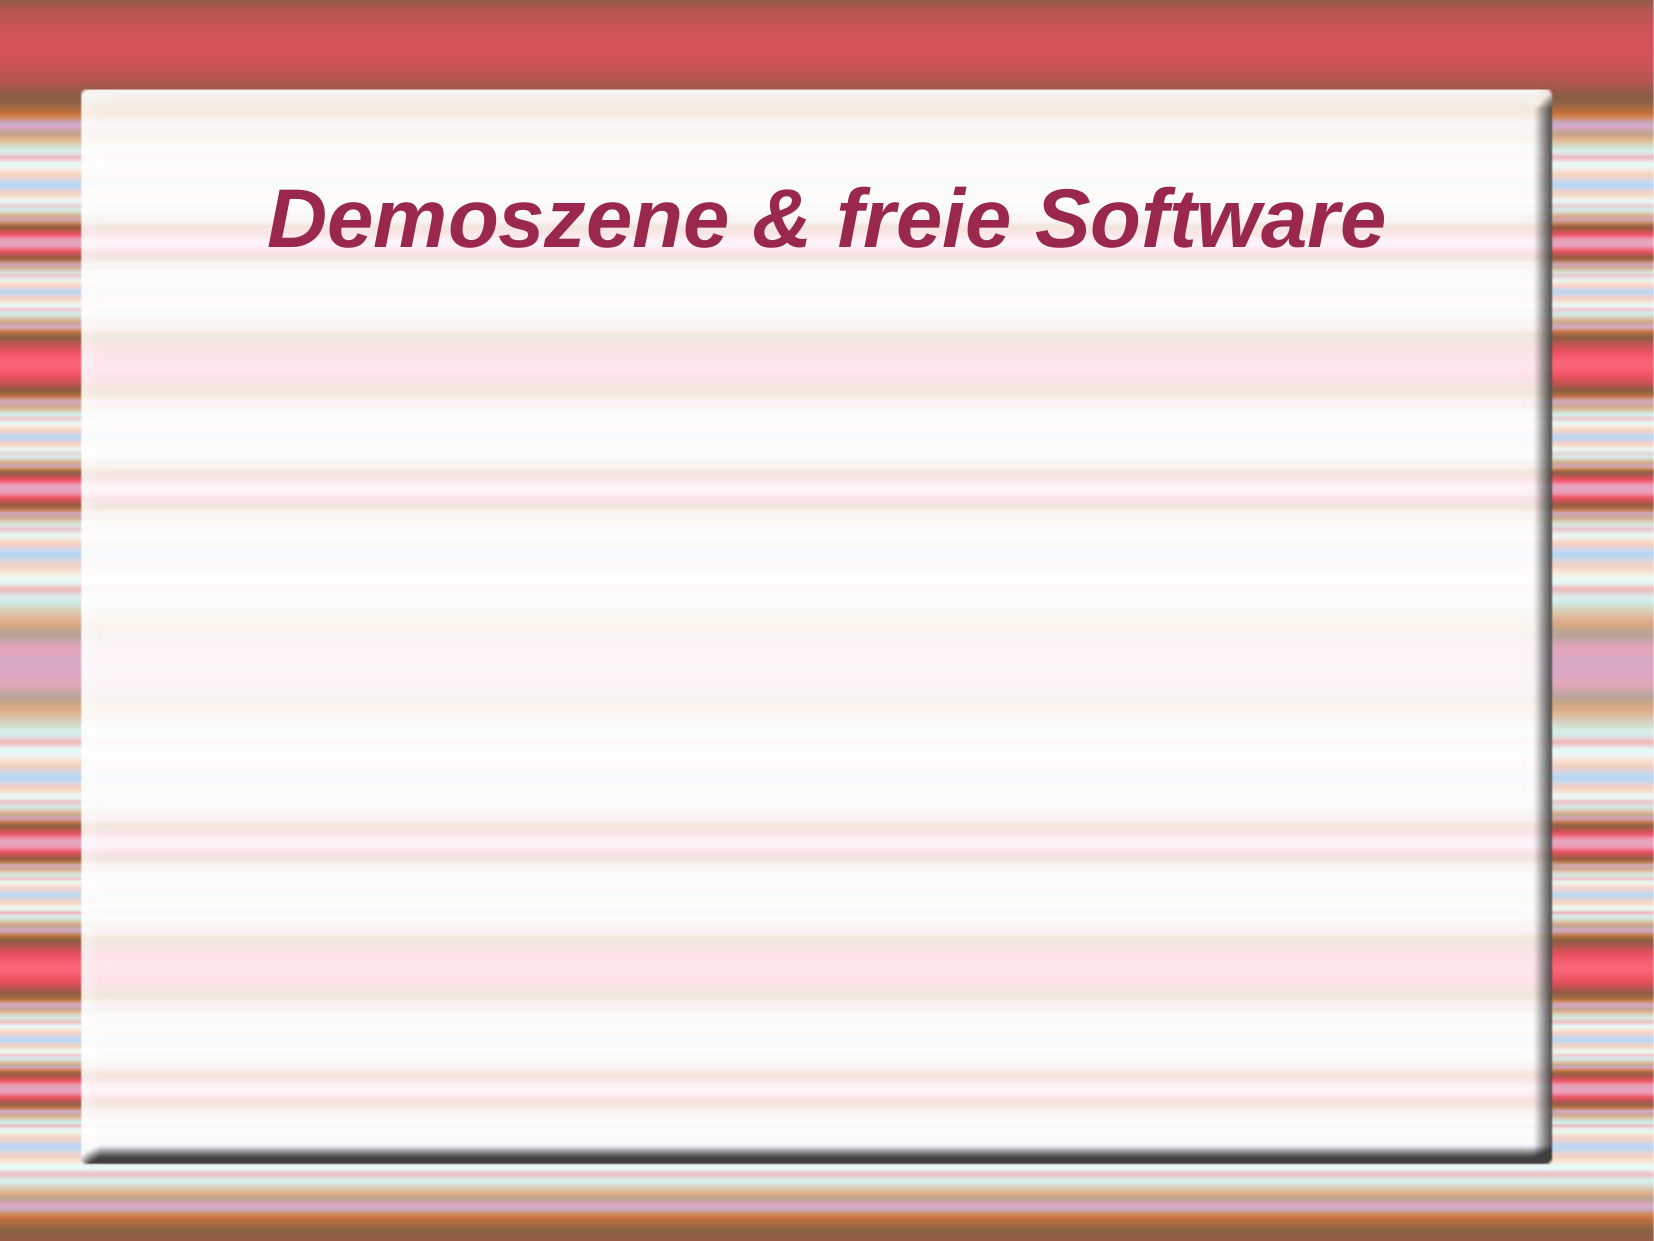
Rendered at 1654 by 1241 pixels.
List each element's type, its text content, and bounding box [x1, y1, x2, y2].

subtitle [134, 350, 1516, 1133]
picture [0, 0, 1654, 1241]
title Demoszene & freie Software [121, 114, 1534, 322]
